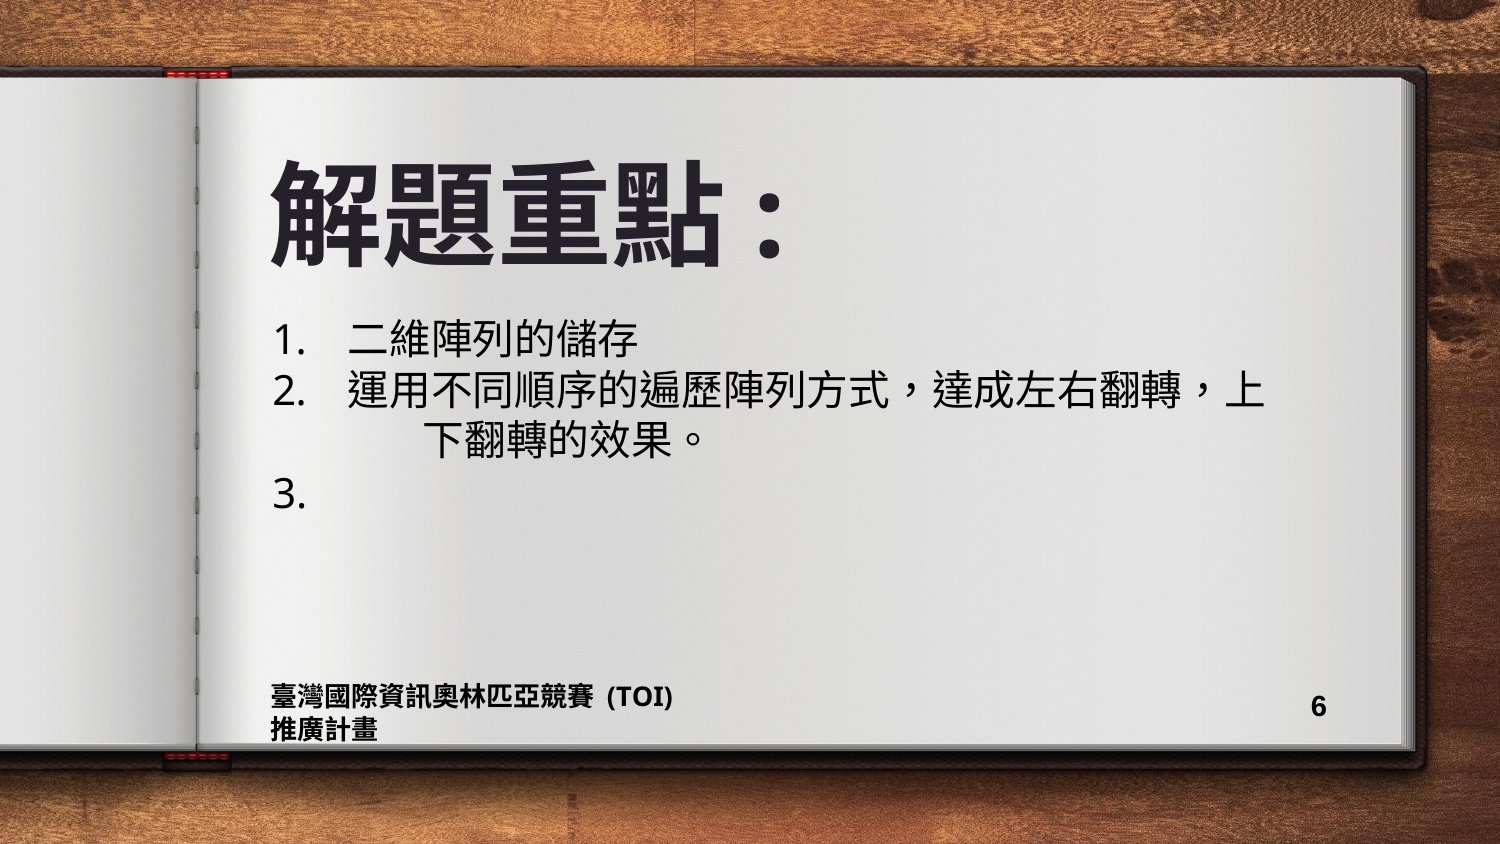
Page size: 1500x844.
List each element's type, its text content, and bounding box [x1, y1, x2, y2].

text_box 二維陣列的儲存 運用不同順序的遍歷陣列方式，達成左右翻轉，上下翻轉的效果。 [257, 305, 1311, 523]
text_box 6 [1295, 672, 1386, 737]
text_box 解題重點: [253, 105, 784, 296]
